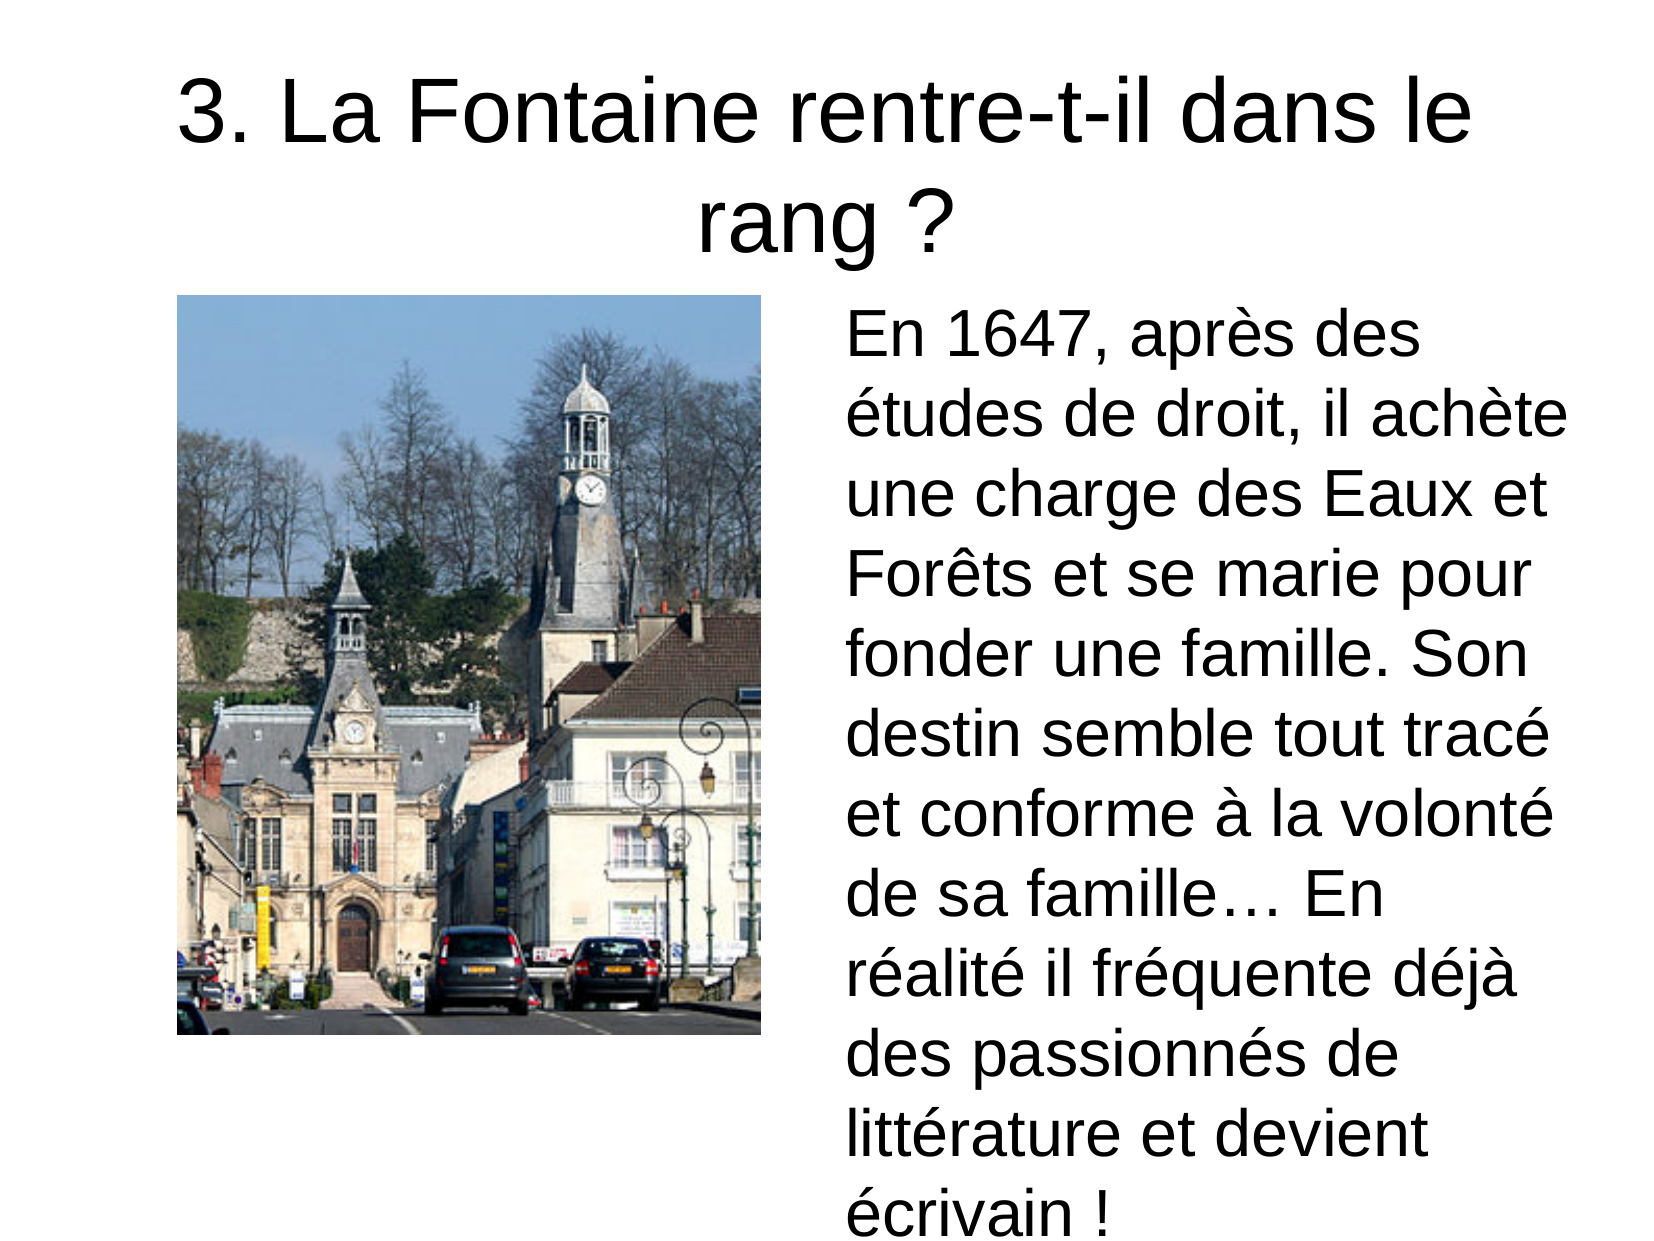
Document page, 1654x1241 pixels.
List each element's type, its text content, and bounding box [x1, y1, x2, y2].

list En 1647, après des études de droit, il achète une charge des Eaux et Forêts et se marie pour fonder une famille. Son destin semble tout tracé et conforme à la volonté de sa famille… En réalité il fréquente déjà des passionnés de littérature et devient écrivain ! [845, 290, 1572, 1094]
picture [177, 295, 761, 1035]
title 3. La Fontaine rentre-t-il dans le rang ? [82, 50, 1571, 256]
